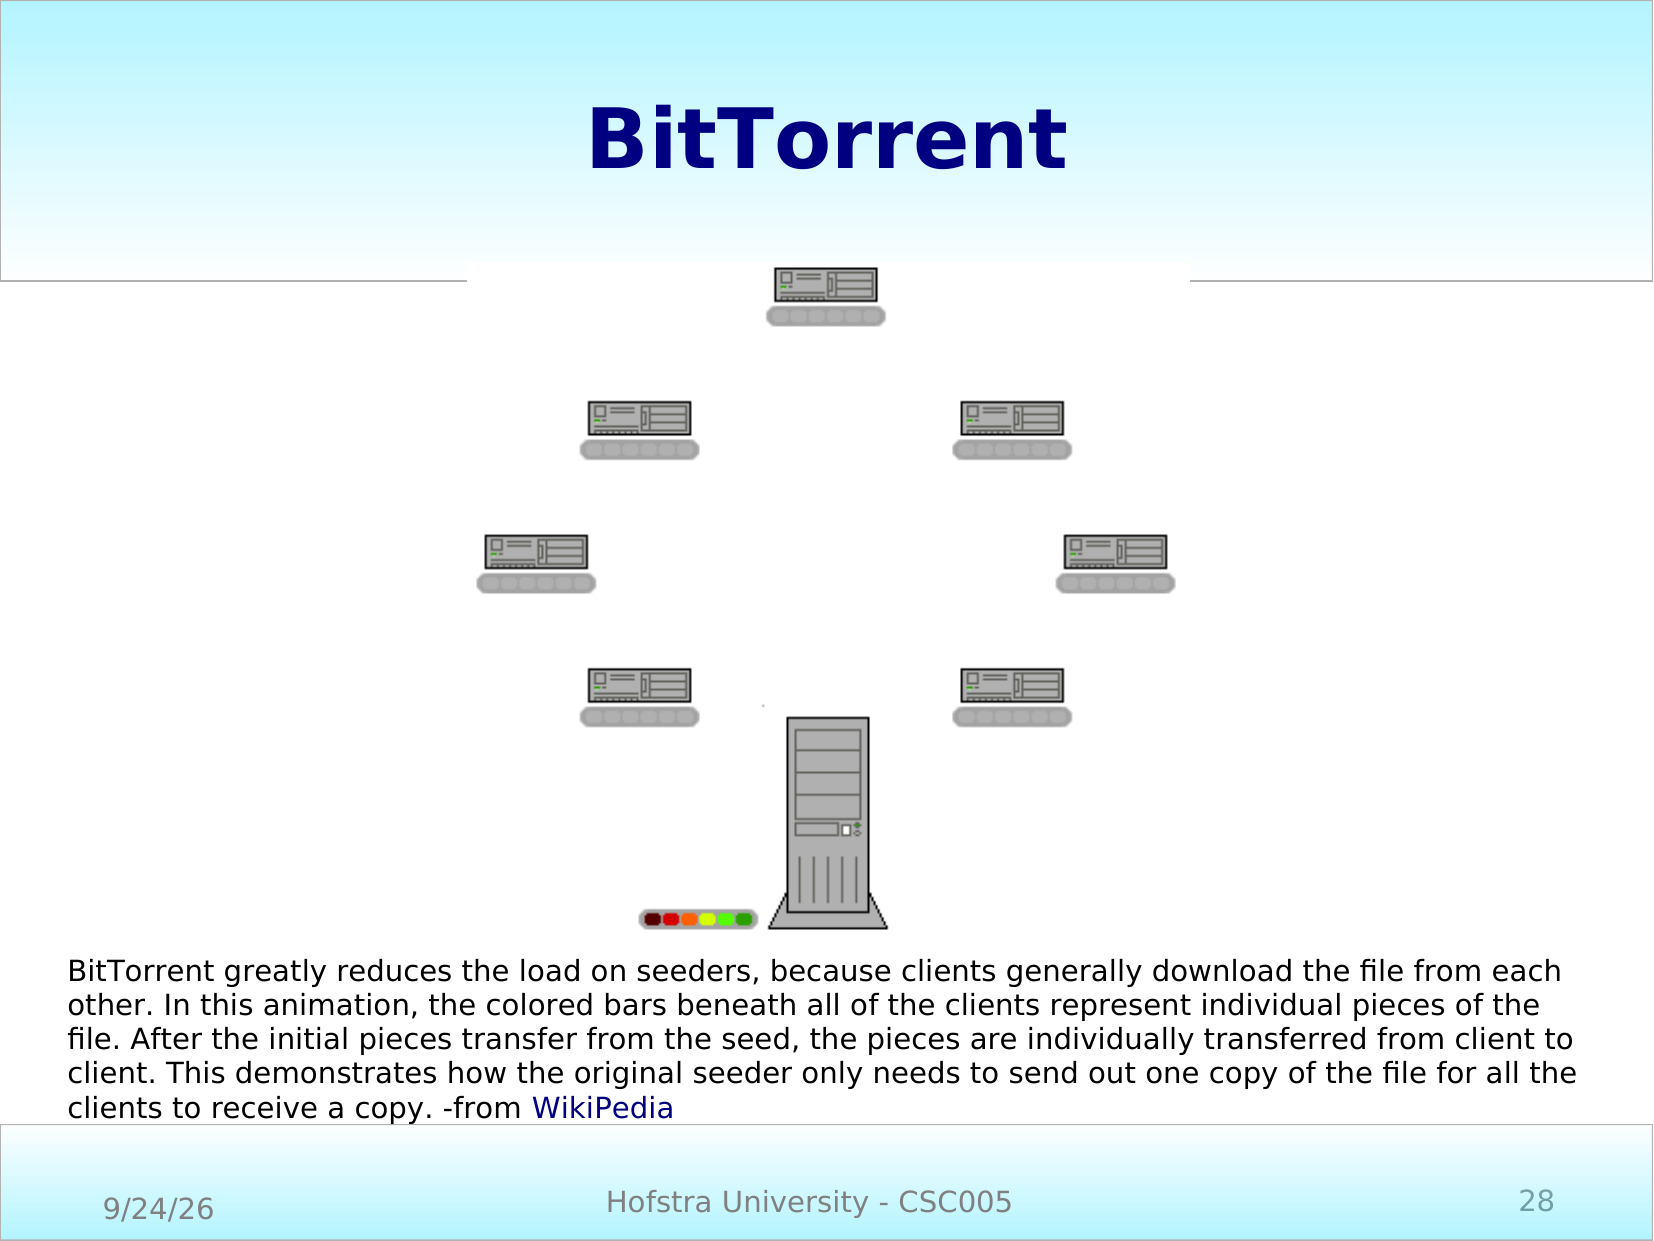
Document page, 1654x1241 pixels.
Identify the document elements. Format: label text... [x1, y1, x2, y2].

text_box BitTorrent greatly reduces the load on seeders, because clients generally download the file from each other. In this animation, the colored bars beneath all of the clients represent individual pieces of the file. After the initial pieces transfer from the seed, the pieces are individually transferred from client to client. This demonstrates how the original seeder only needs to send out one copy of the file for all the clients to receive a copy. -from WikiPedia [52, 946, 1596, 1162]
picture [467, 262, 1190, 938]
title BitTorrent [78, 77, 1576, 203]
